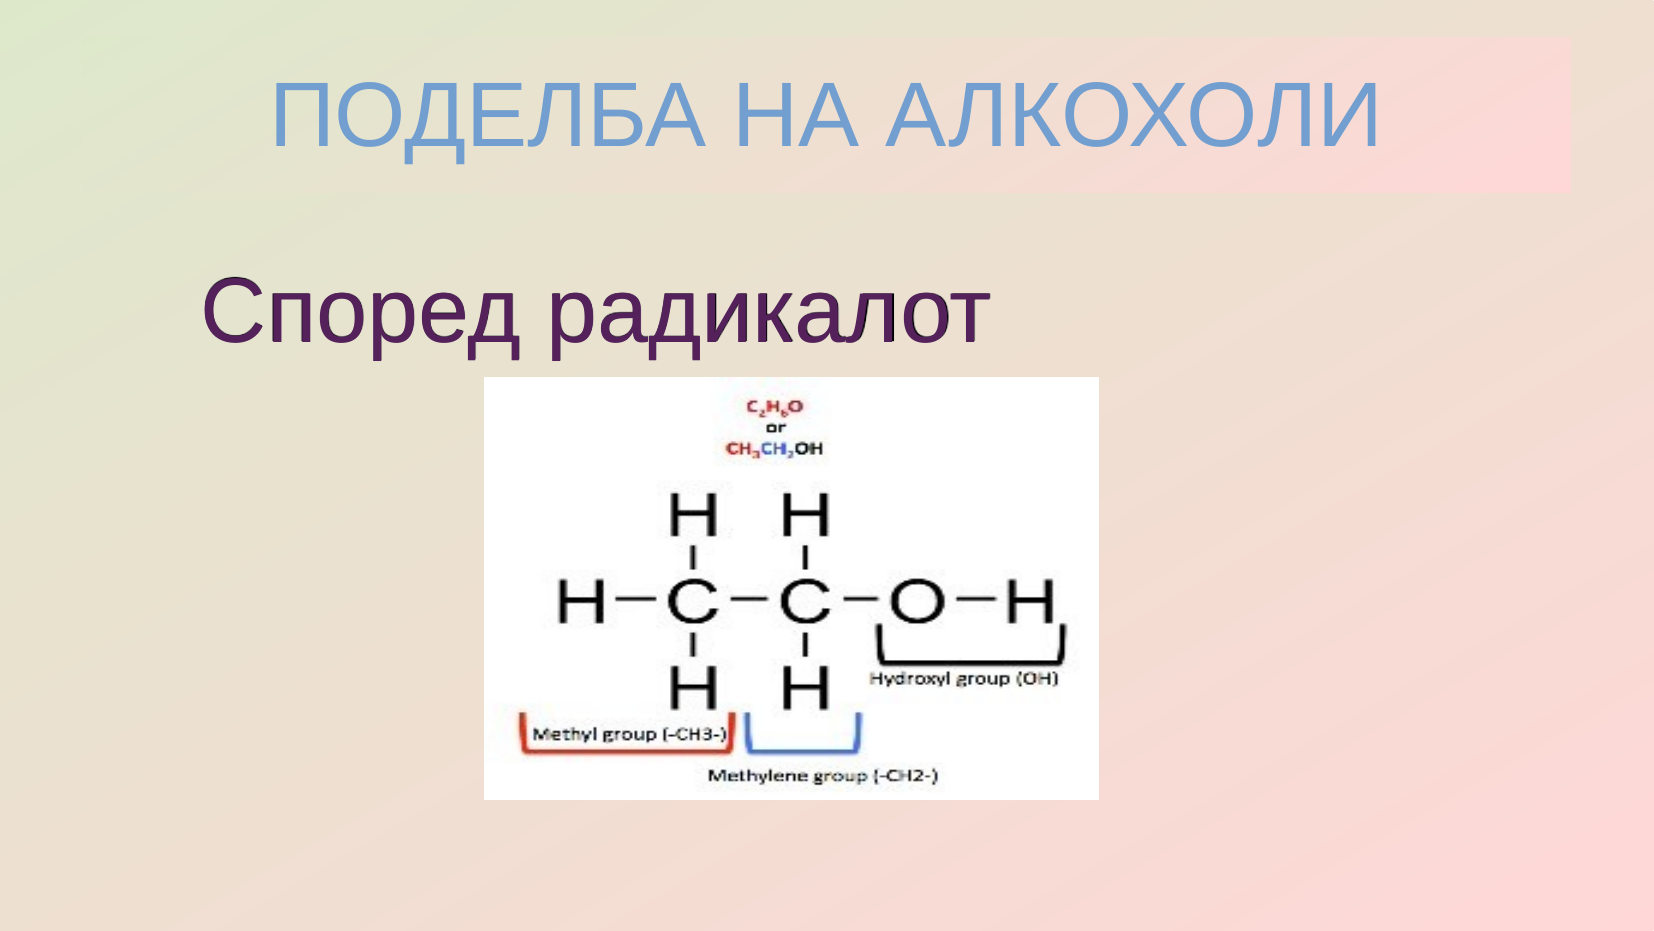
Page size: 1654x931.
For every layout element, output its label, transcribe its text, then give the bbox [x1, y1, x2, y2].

title ПОДЕЛБА НА АЛКОХОЛИ [82, 37, 1571, 193]
picture [484, 377, 1099, 800]
list Според радикалот [129, 259, 1619, 800]
